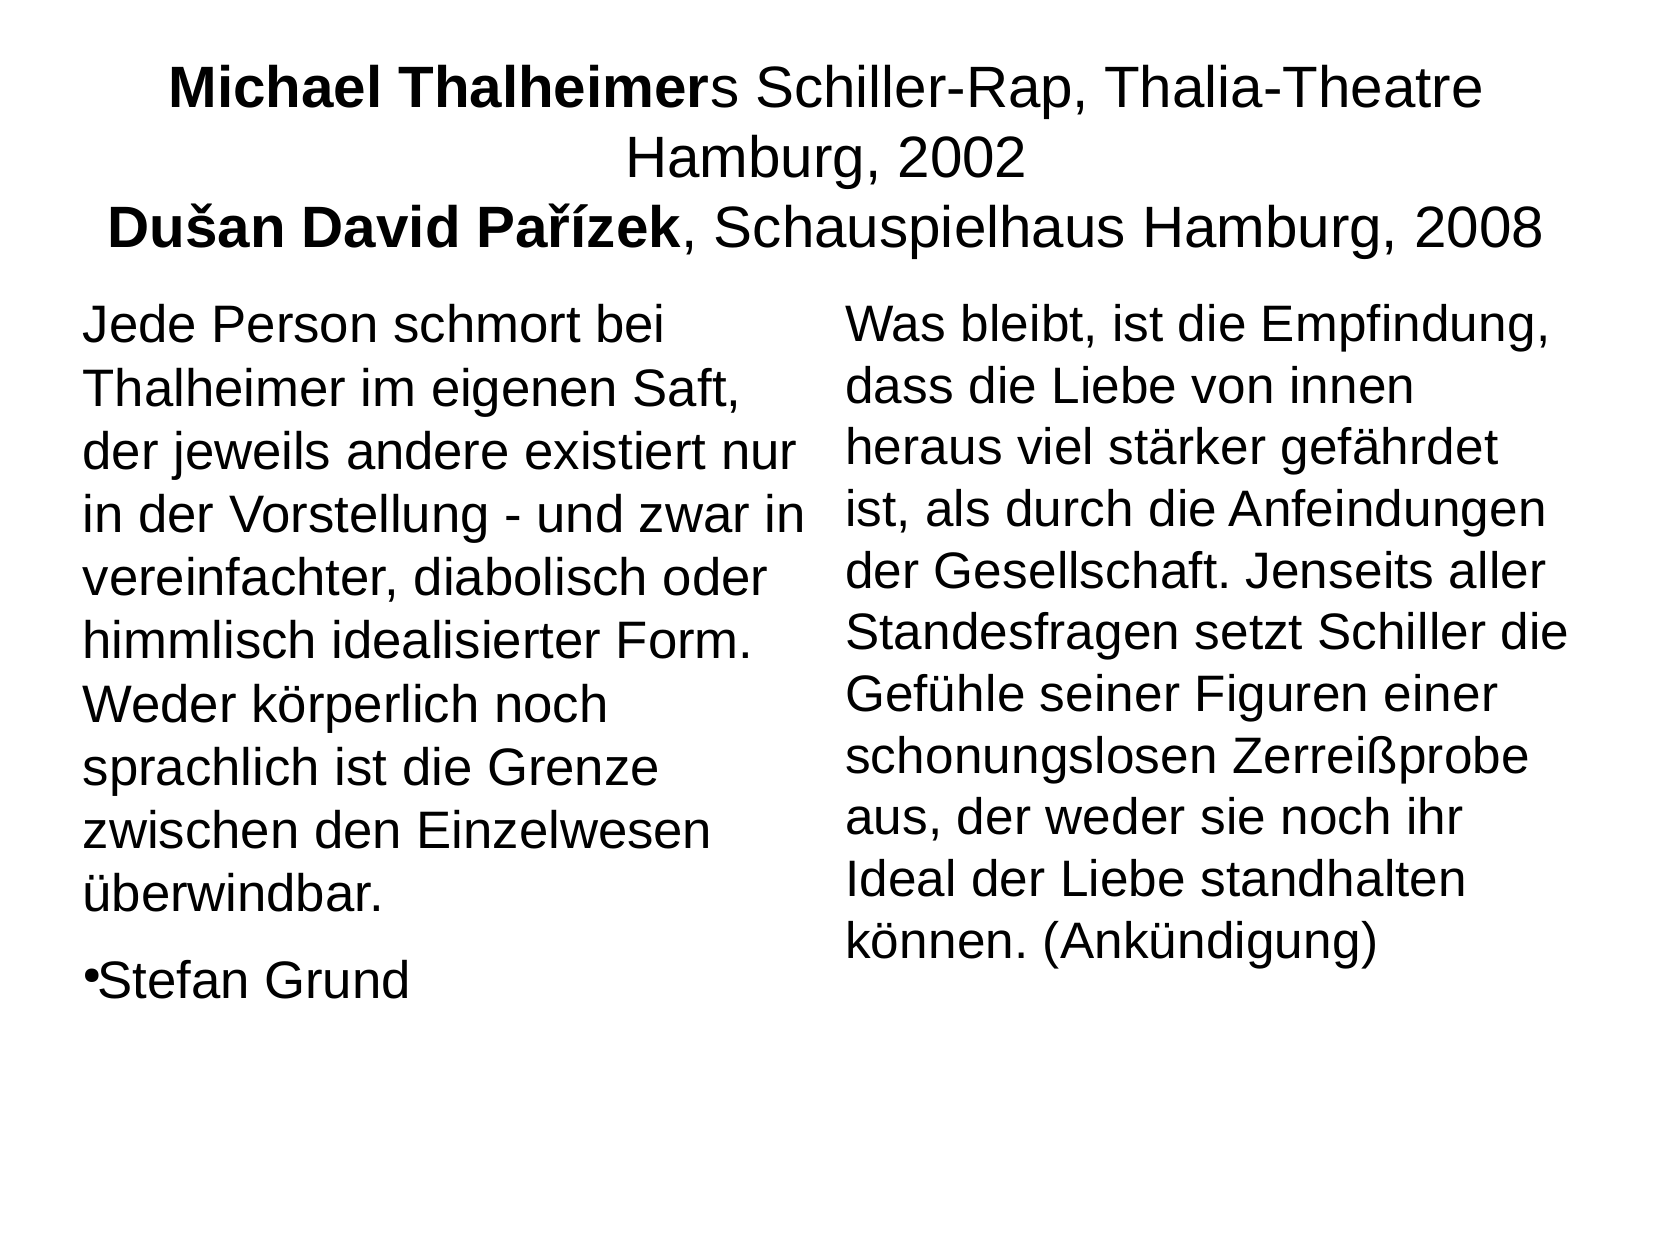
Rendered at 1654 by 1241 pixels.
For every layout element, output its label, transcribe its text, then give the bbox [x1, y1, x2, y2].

list Jede Person schmort bei Thalheimer im eigenen Saft, der jeweils andere existiert nur in der Vorstellung - und zwar in vereinfachter, diabolisch oder himmlisch idealisierter Form. Weder körperlich noch sprachlich ist die Grenze zwischen den Einzelwesen überwindbar. Stefan Grund [82, 290, 809, 1010]
list Was bleibt, ist die Empfindung, dass die Liebe von innen heraus viel stärker gefährdet ist, als durch die Anfeindungen der Gesellschaft. Jenseits aller Standesfragen setzt Schiller die Gefühle seiner Figuren einer schonungslosen Zerreißprobe aus, der weder sie noch ihr Ideal der Liebe standhalten können. (Ankündigung) [845, 290, 1572, 1010]
title Michael Thalheimers Schiller-Rap, Thalia-Theatre Hamburg, 2002 Dušan David Pařízek, Schauspielhaus Hamburg, 2008 [82, 49, 1571, 257]
